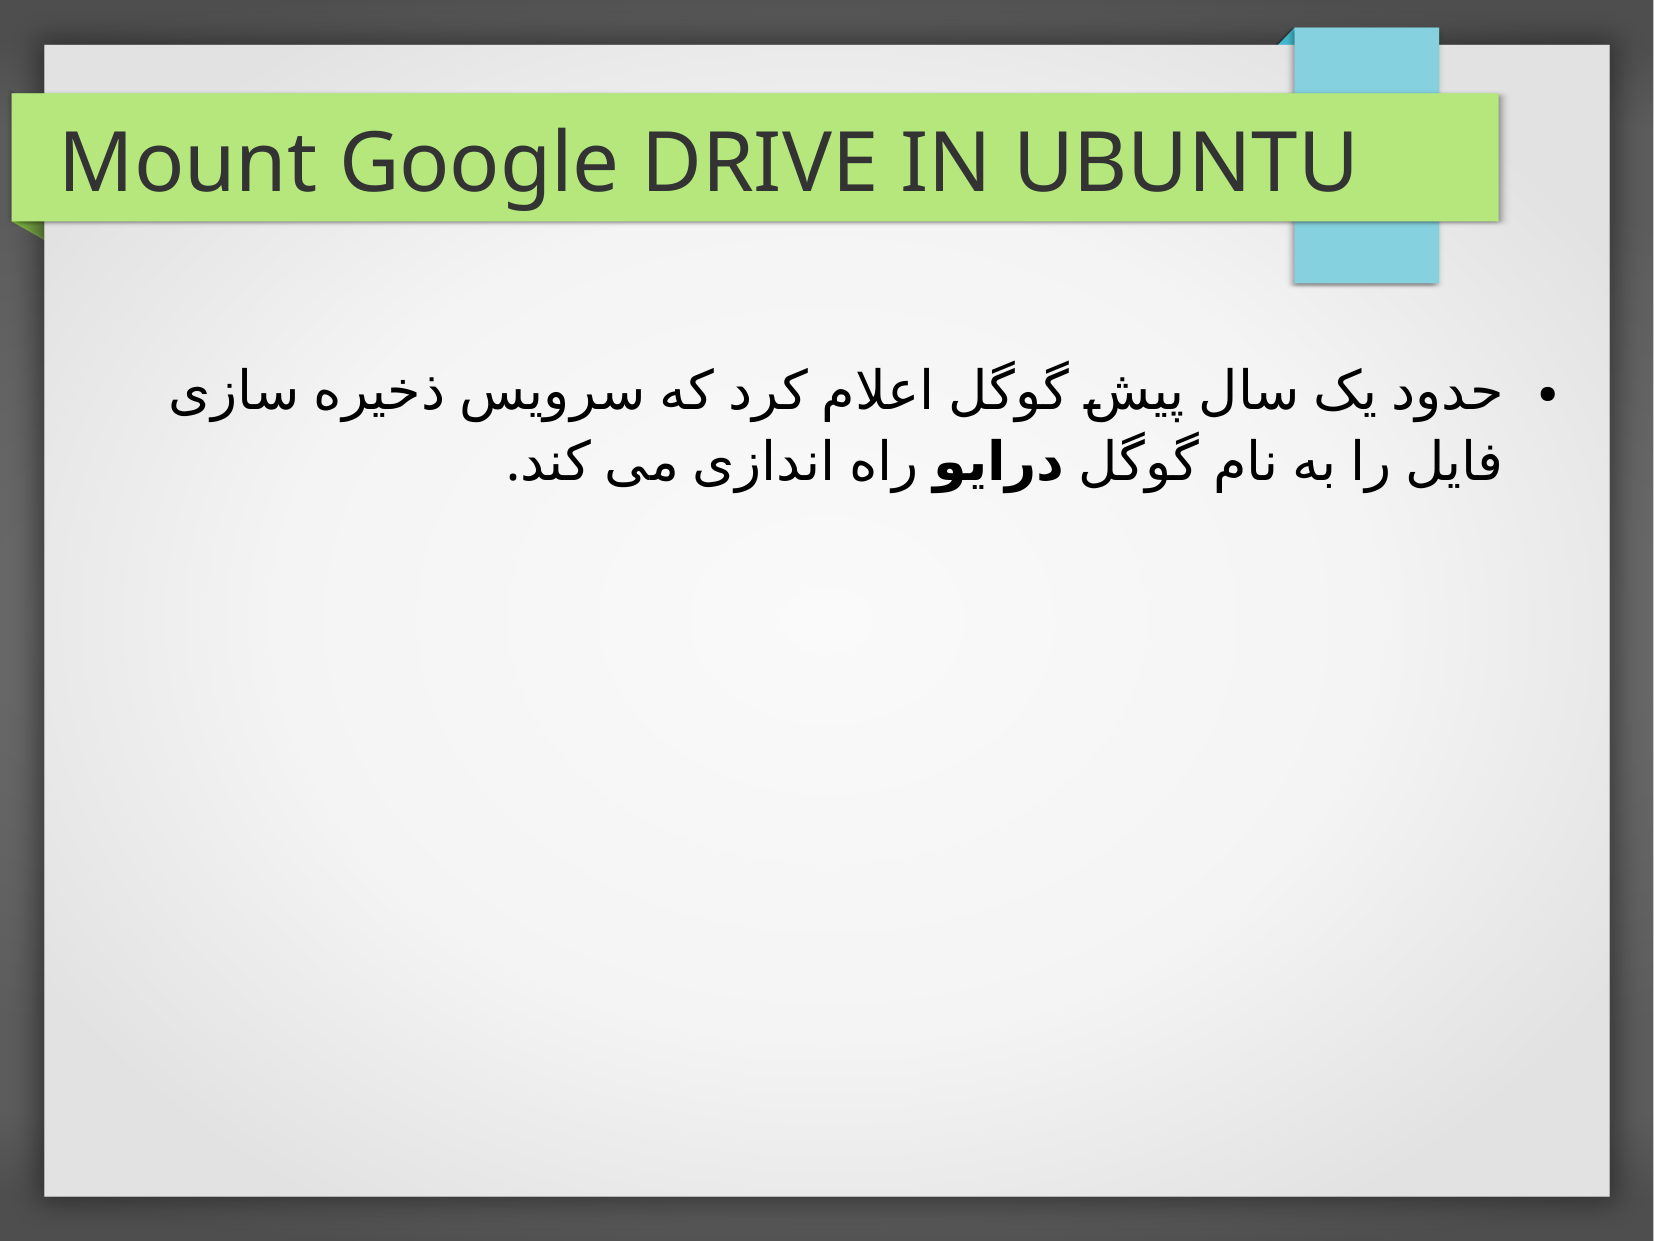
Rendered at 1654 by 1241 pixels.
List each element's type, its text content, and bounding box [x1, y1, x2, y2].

list حدود یک سال پیش گوگل اعلام کرد که سرویس ذخیره سازی فایل را به نام گوگل درایو راه اندازی می کند. [86, 360, 1576, 1081]
picture [0, 0, 1654, 1241]
title Mount Google DRIVE IN UBUNTU [59, 55, 1548, 263]
